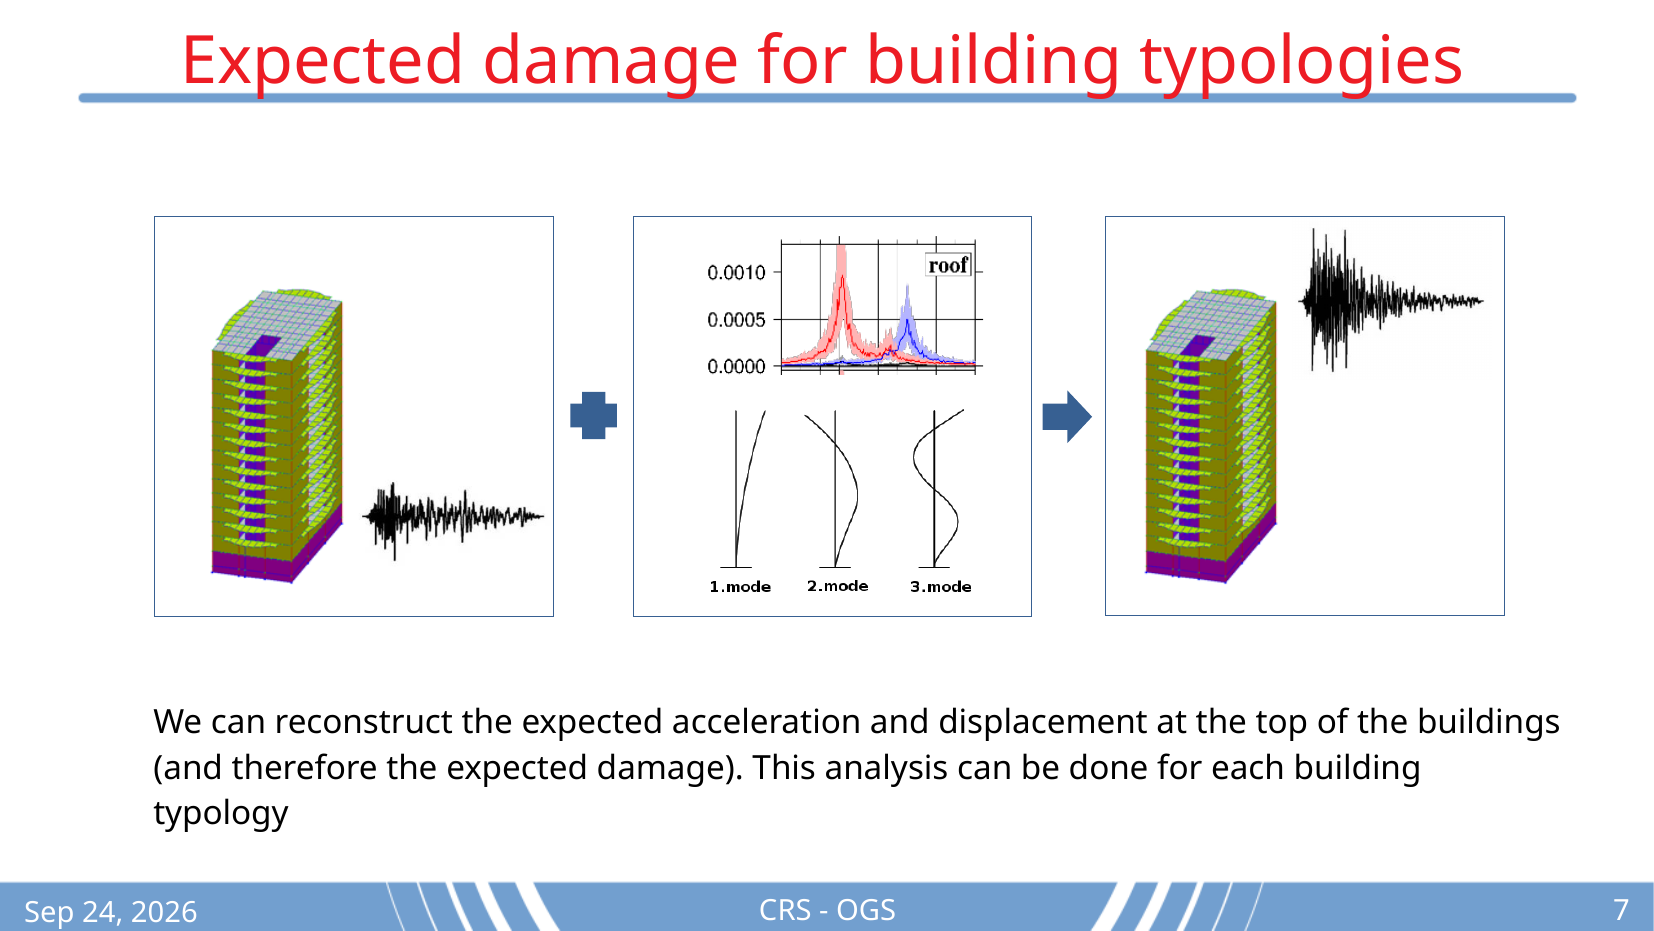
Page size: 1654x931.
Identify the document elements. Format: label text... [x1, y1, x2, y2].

text_box [1042, 390, 1093, 444]
title Expected damage for building typologies [75, 12, 1571, 103]
text_box [570, 391, 617, 440]
text_box We can reconstruct the expected acceleration and displacement at the top of the buildings (and therefore the expected damage). This analysis can be done for each building typology [138, 691, 1579, 780]
picture [0, 0, 1654, 931]
